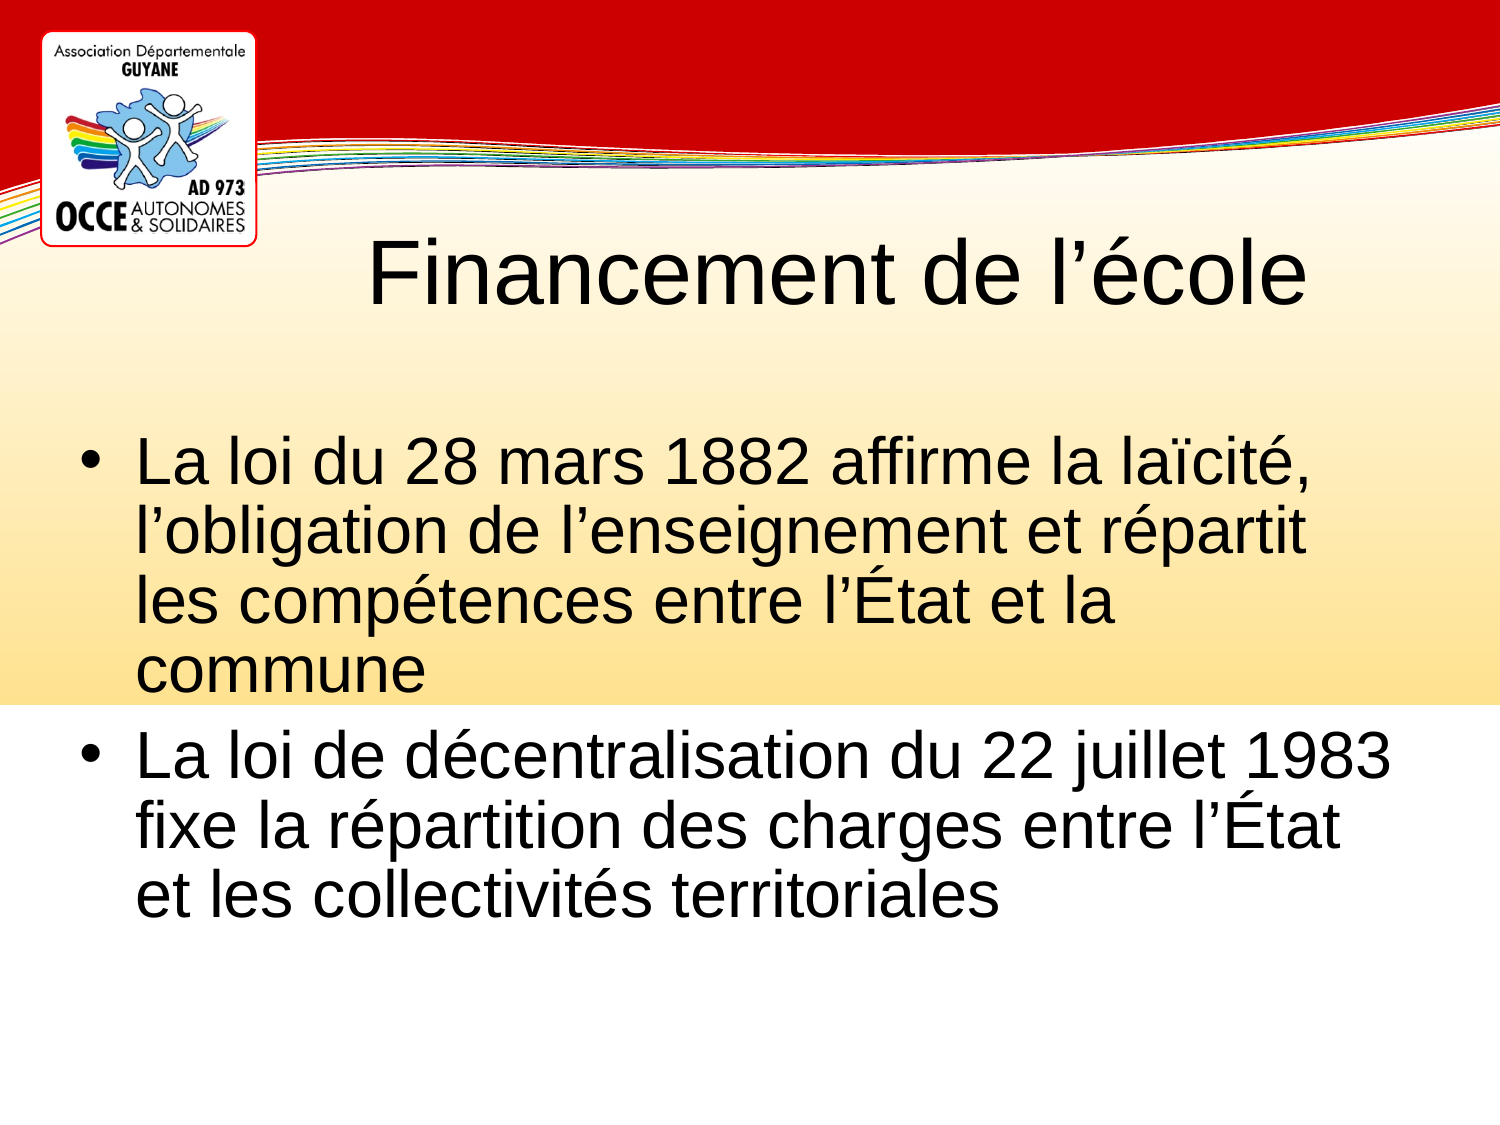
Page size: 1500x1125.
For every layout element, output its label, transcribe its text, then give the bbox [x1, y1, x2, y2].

list La loi du 28 mars 1882 affirme la laïcité, l’obligation de l’enseignement et répartit les compétences entre l’État et la commune La loi de décentralisation du 22 juillet 1983 fixe la répartition des charges entre l’État et les collectivités territoriales [64, 420, 1415, 1112]
picture [54, 44, 245, 234]
title Financement de l’école [277, 220, 1400, 363]
